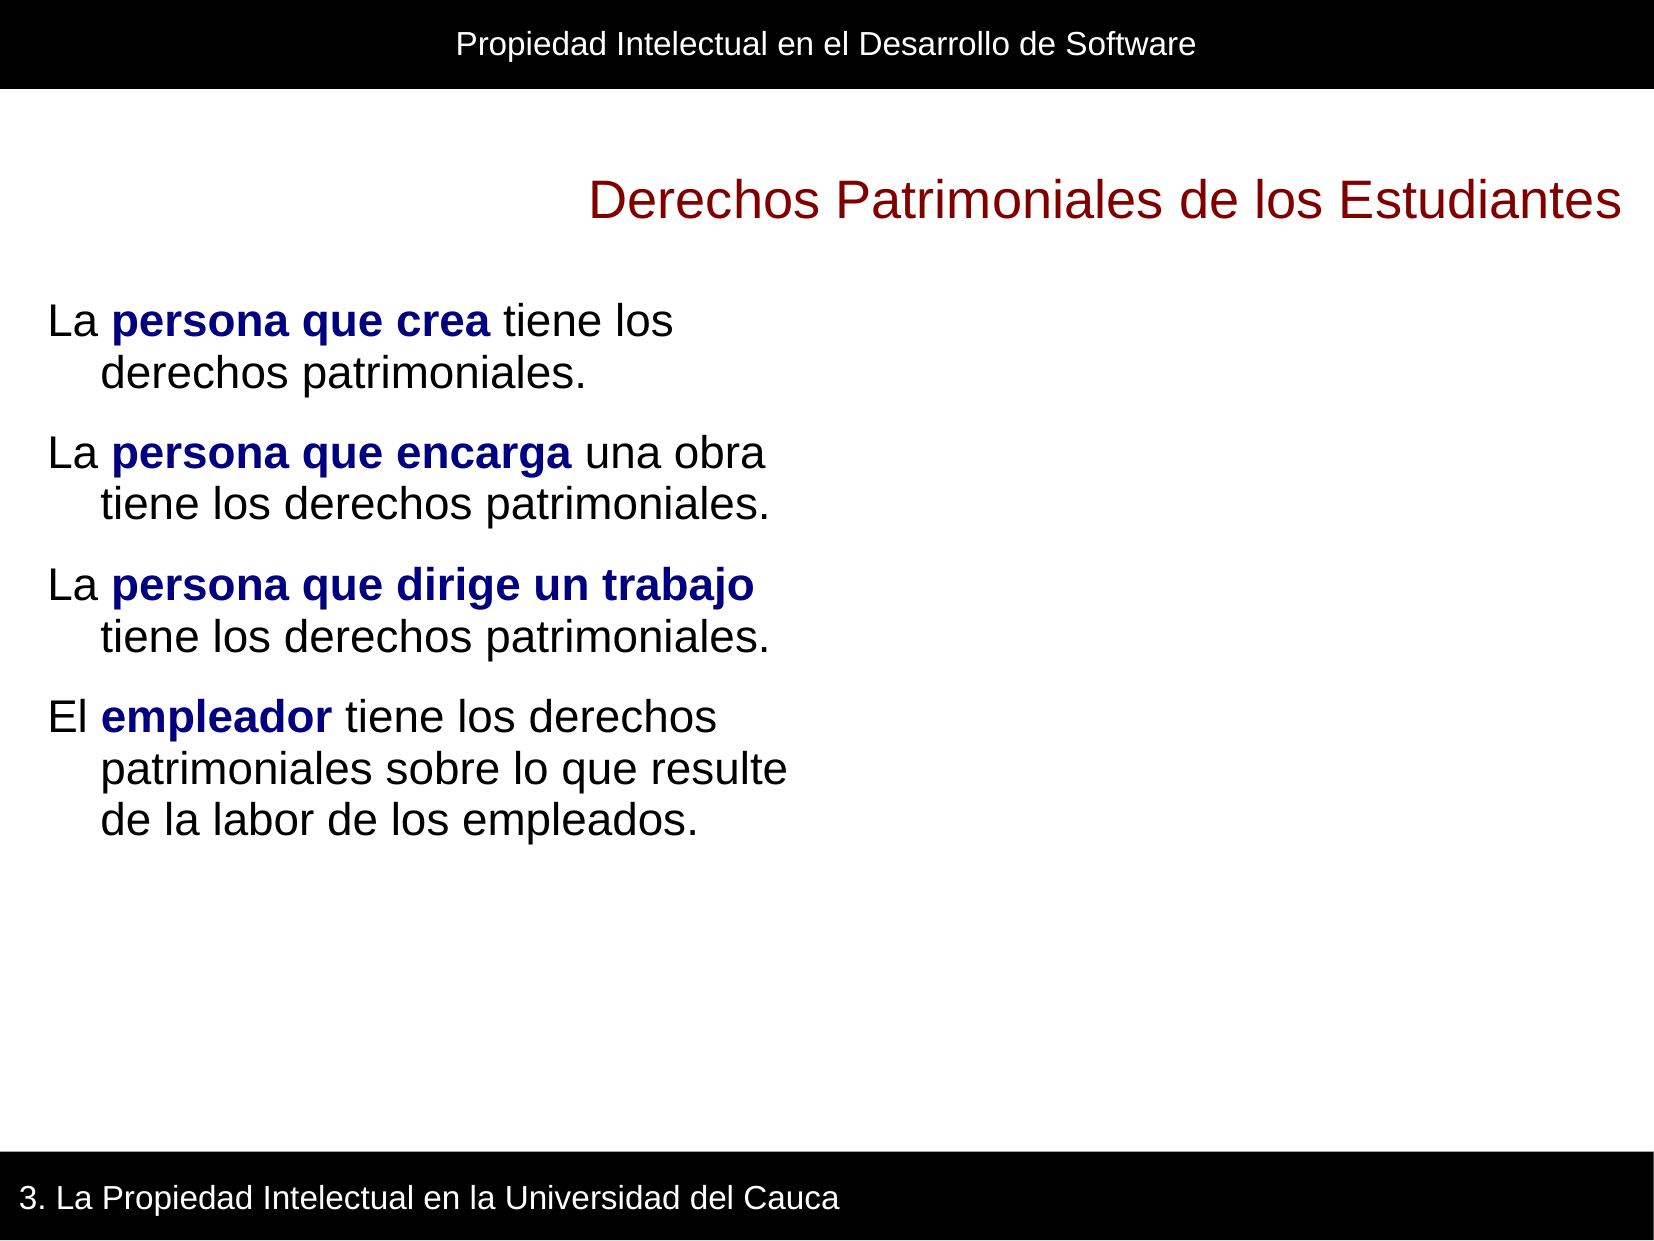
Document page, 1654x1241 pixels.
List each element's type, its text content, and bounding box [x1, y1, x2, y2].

title Derechos Patrimoniales de los Estudiantes [147, 147, 1625, 252]
text_box 3. La Propiedad Intelectual en la Universidad del Cauca [18, 1180, 964, 1218]
list La persona que crea tiene los derechos patrimoniales. La persona que encarga una obra tiene los derechos patrimoniales. La persona que dirige un trabajo tiene los derechos patrimoniales. El empleador tiene los derechos patrimoniales sobre lo que resulte de la labor de los empleados. [29, 295, 808, 1122]
